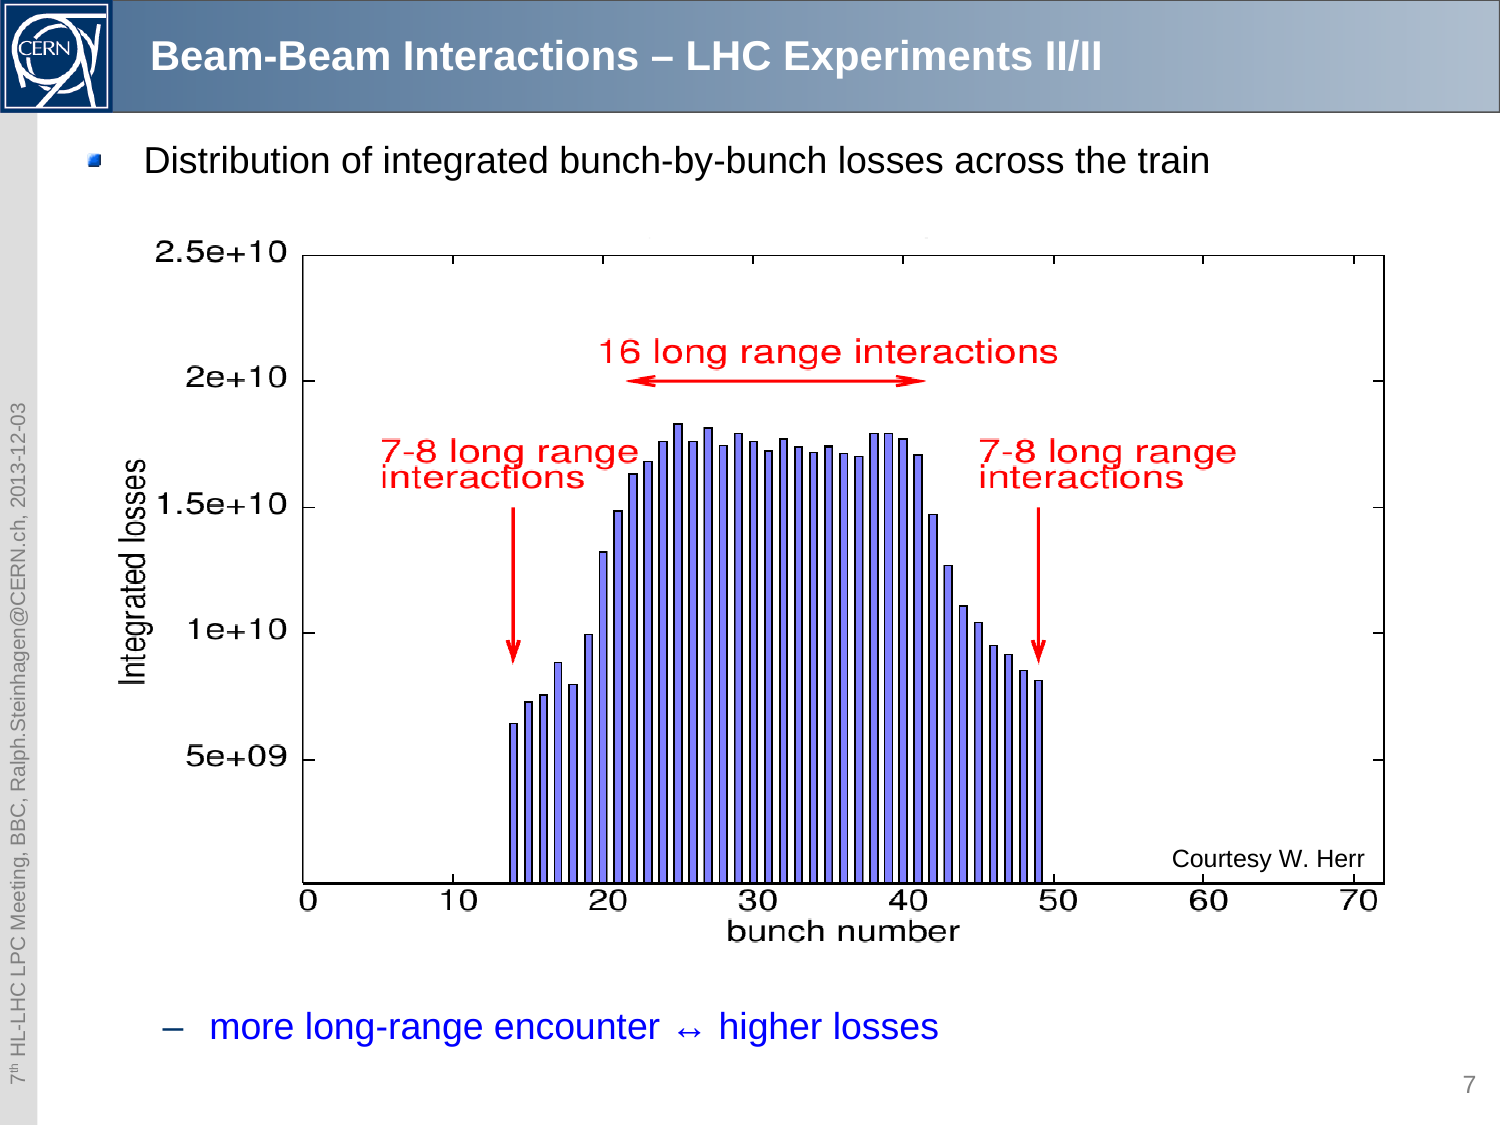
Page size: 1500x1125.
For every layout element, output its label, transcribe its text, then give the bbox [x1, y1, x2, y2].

text_box Courtesy W. Herr [1157, 837, 1381, 881]
list Distribution of integrated bunch-by-bunch losses across the train more long-range encounter ↔ higher losses [87, 137, 1438, 1048]
picture [0, 0, 113, 113]
title Beam-Beam Interactions – LHC Experiments II/II [150, 0, 1201, 113]
picture [112, 237, 1407, 966]
